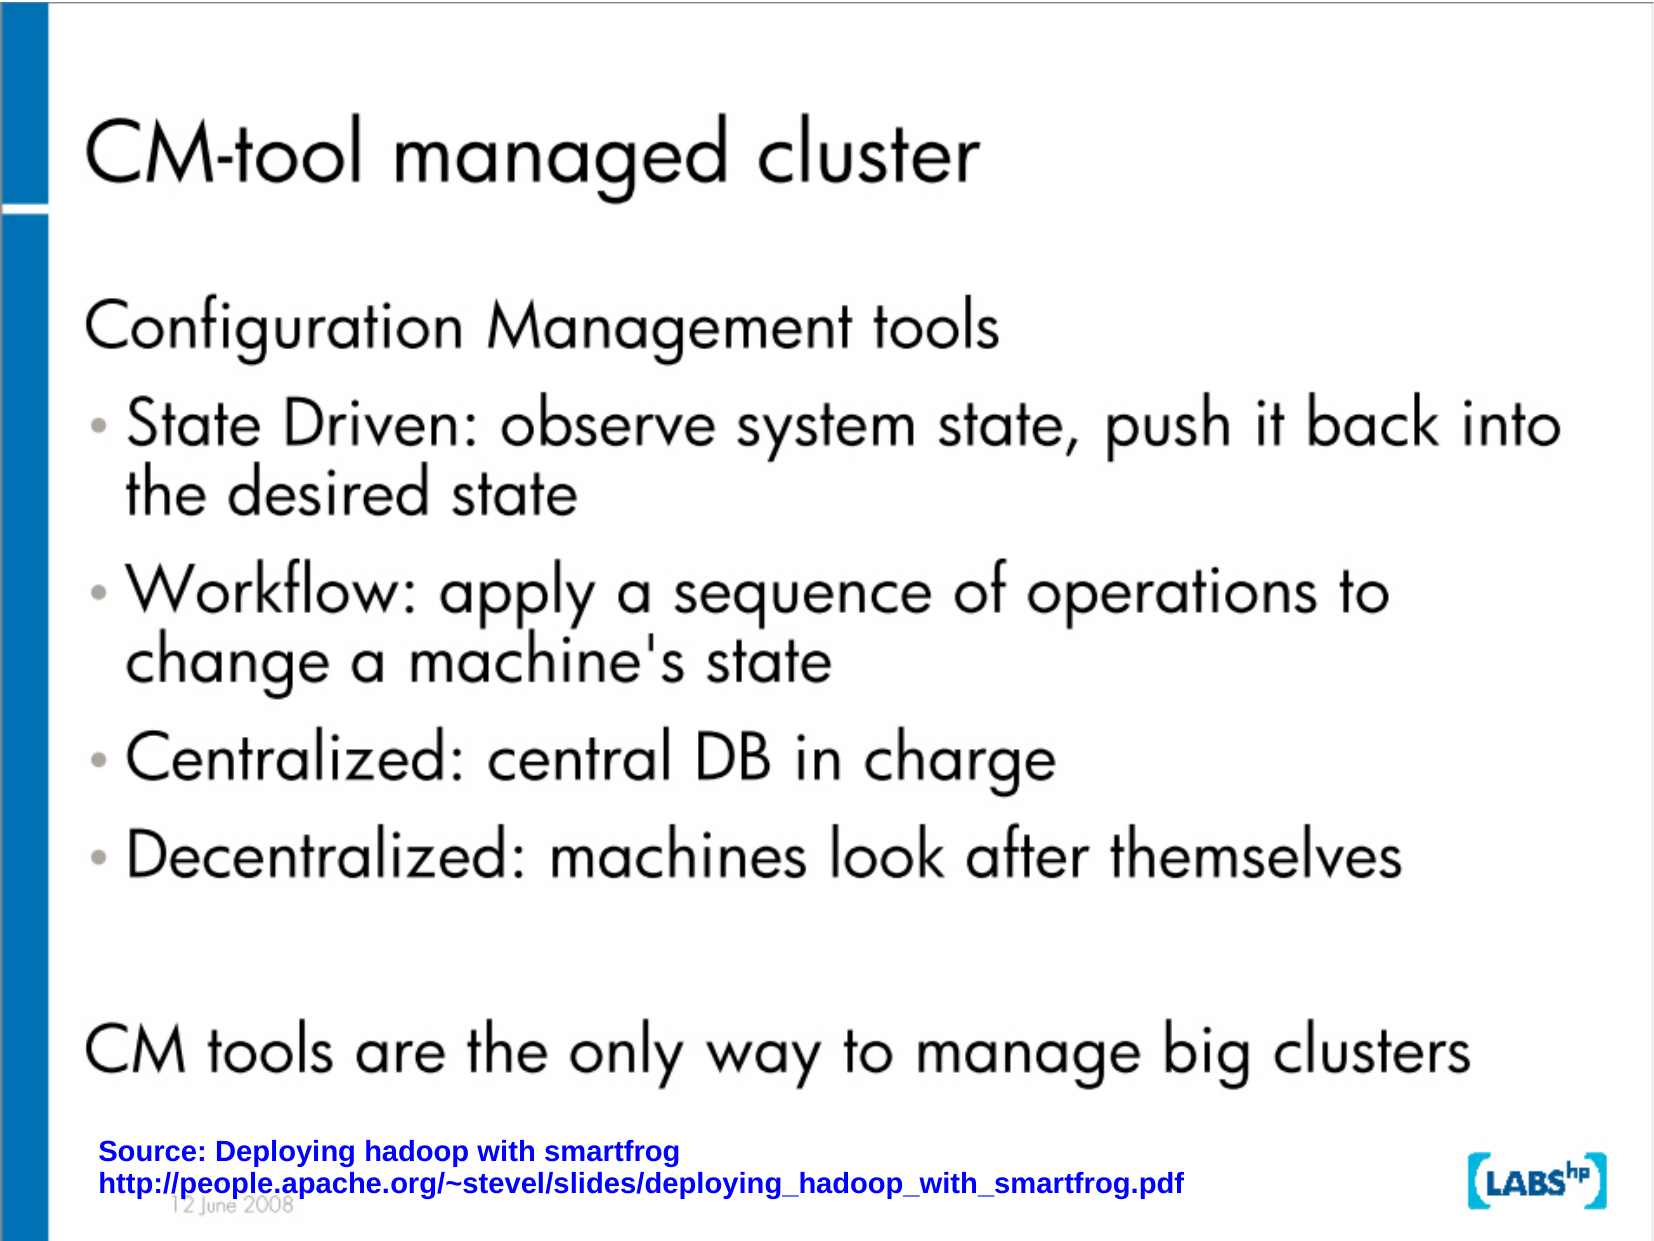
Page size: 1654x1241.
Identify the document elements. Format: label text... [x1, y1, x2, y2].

text_box Source: Deploying hadoop with smartfrog http://people.apache.org/~stevel/slides/deploying_hadoop_with_smartfrog.pdf [83, 1127, 1408, 1211]
picture [0, 2, 1654, 1241]
